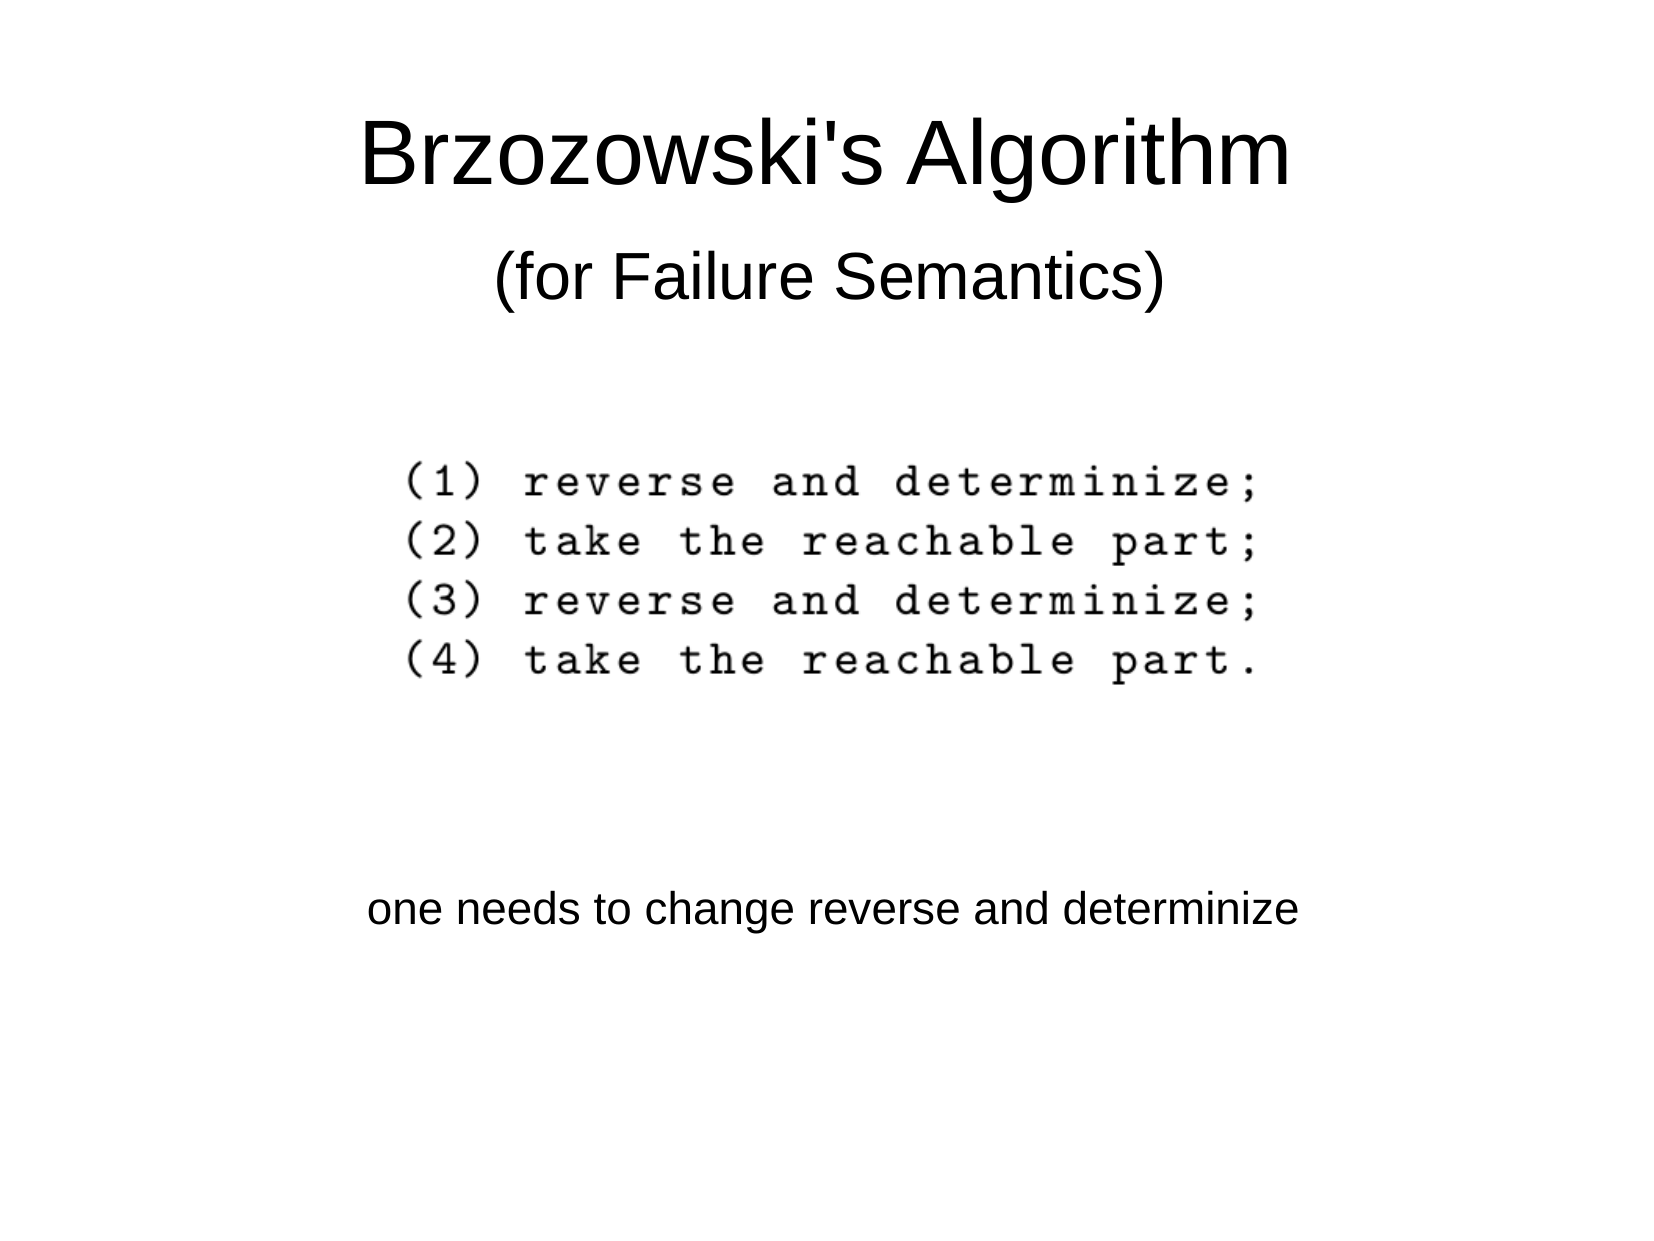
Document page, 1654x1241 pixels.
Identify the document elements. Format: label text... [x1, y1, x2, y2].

picture [391, 444, 1291, 702]
text_box one needs to change reverse and determinize [352, 876, 1316, 943]
text_box (for Failure Semantics) [116, 257, 1546, 760]
title Brzozowski's Algorithm [82, 49, 1571, 257]
